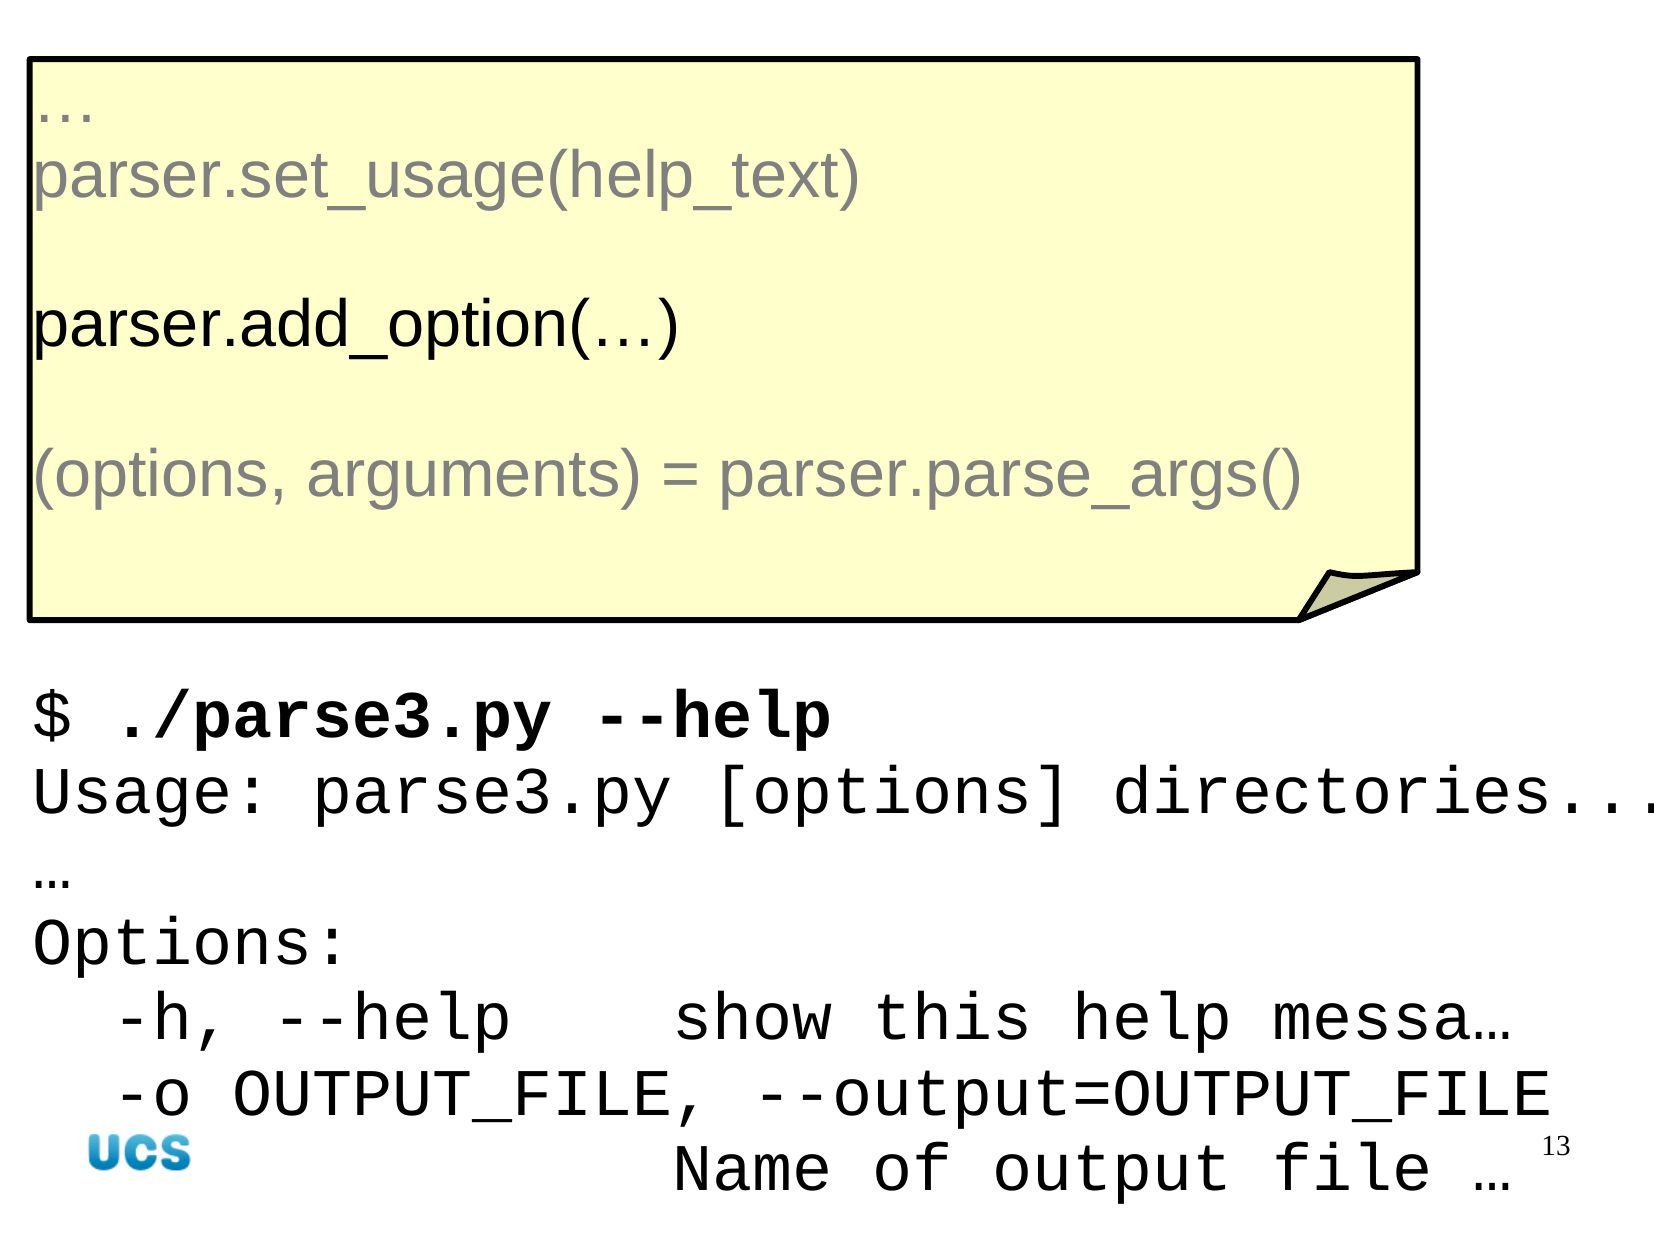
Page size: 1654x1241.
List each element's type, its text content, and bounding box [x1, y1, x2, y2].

text_box … parser.set_usage(help_text) parser.add_option(…) (options, arguments) = parser.parse_args() [29, 59, 1418, 621]
text_box $ ./parse3.py --help Usage: parse3.py [options] directories... … Options: -h, --help show this help messa… -o OUTPUT_FILE, --output=OUTPUT_FILE Name of output file … [29, 679, 1654, 1214]
